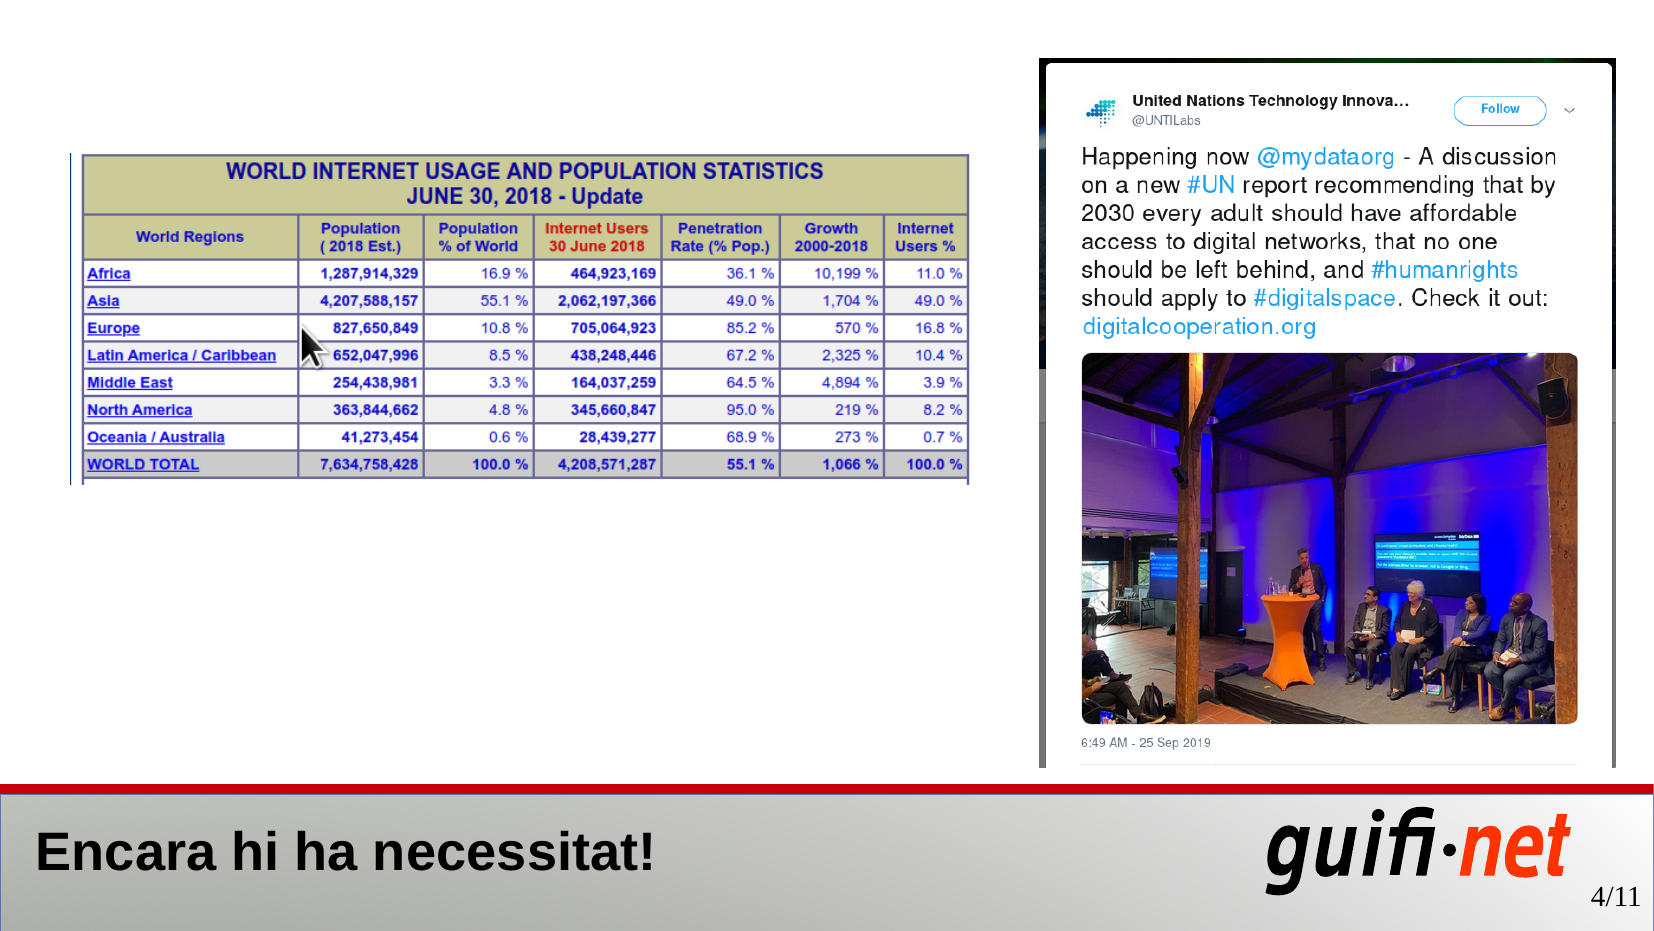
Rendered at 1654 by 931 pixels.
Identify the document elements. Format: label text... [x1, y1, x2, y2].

title Encara hi ha necessitat! [35, 804, 1182, 898]
picture [1039, 58, 1616, 768]
picture [70, 153, 974, 485]
